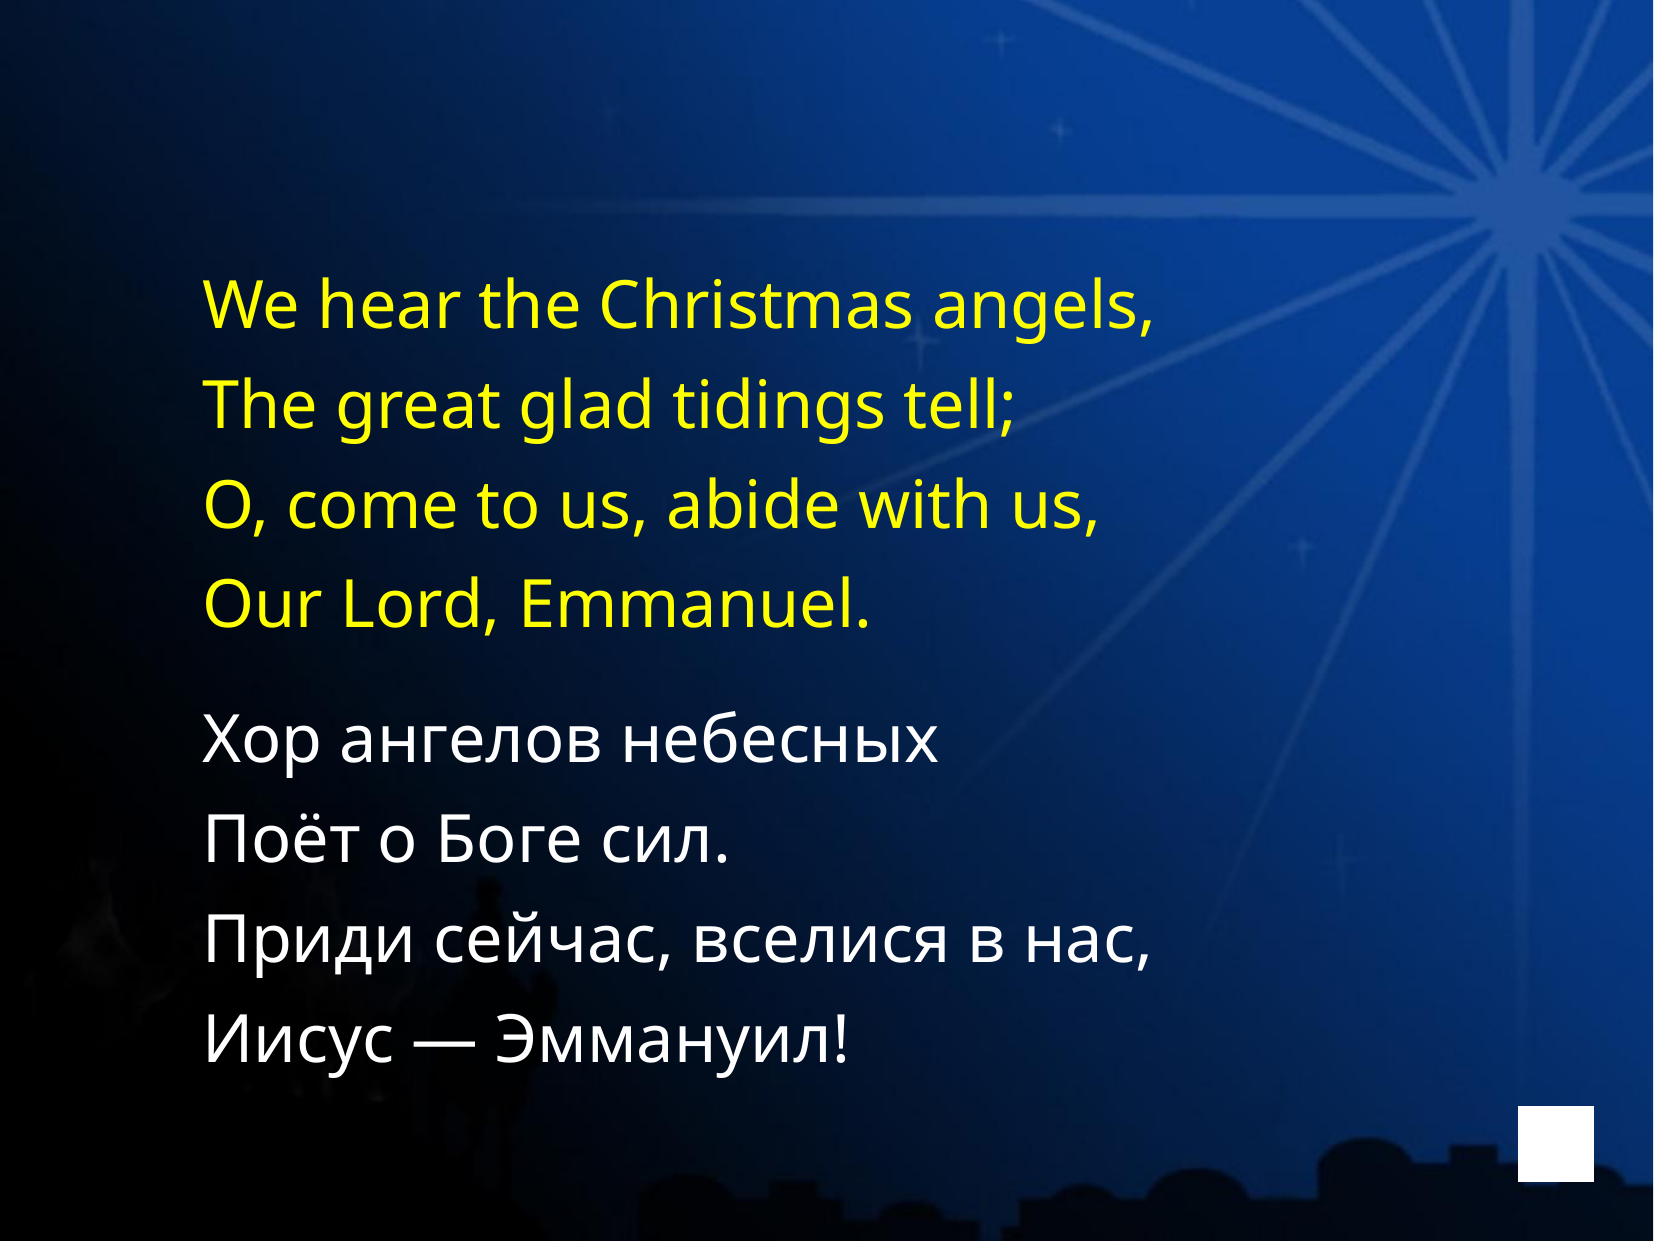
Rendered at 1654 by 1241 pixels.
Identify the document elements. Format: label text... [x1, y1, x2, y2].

text_box Хор ангелов небесных Поёт о Боге сил. Приди сейчас, вселися в нас, Иисус — Эммануил! [75, 675, 1576, 1163]
text_box [1518, 1106, 1594, 1182]
picture [0, 0, 1654, 1241]
text_box We hear the Christmas angels, The great glad tidings tell; O, come to us, abide with us, Our Lord, Emmanuel. [75, 150, 1576, 638]
